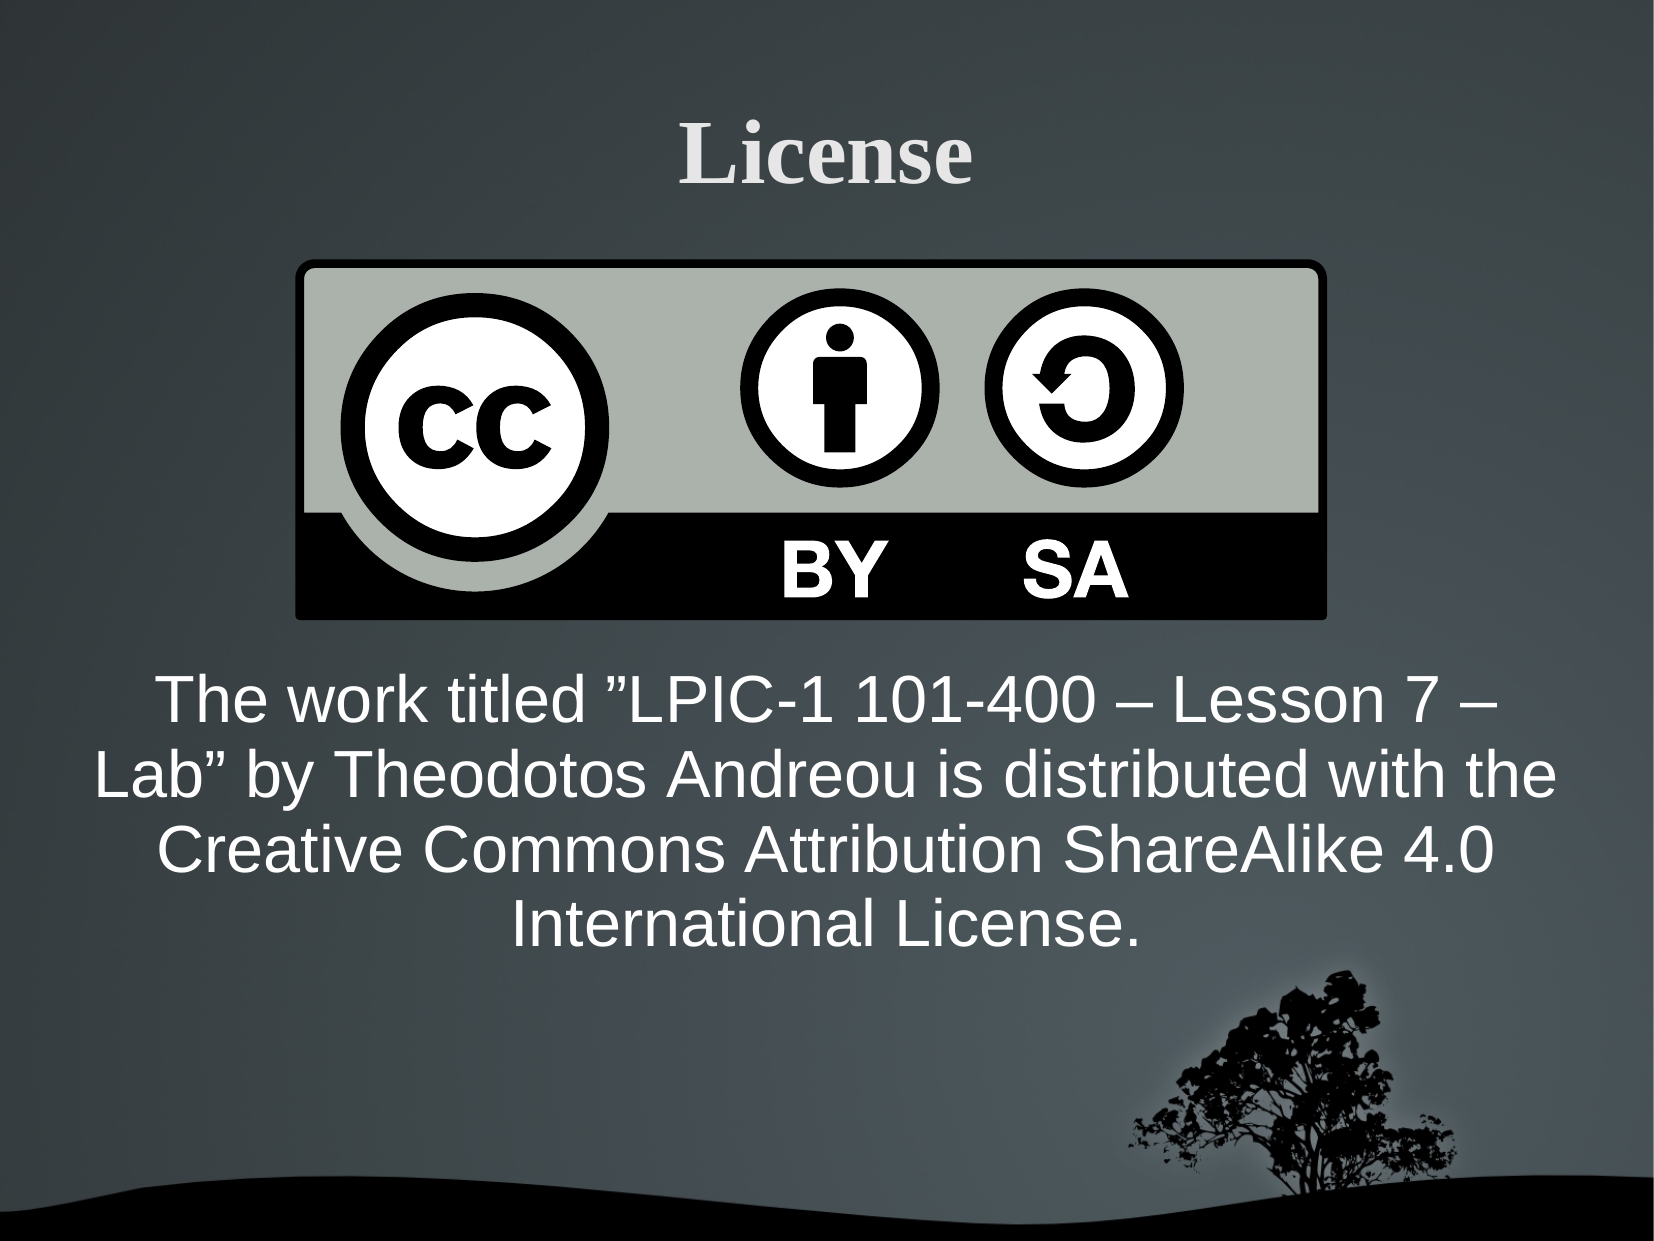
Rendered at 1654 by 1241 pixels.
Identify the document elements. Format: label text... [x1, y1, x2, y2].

picture [0, 0, 1654, 1241]
title License [82, 49, 1571, 257]
subtitle The work titled ”LPIC-1 101-400 – Lesson 7 – Lab” by Theodotos Andreou is distributed with the Creative Commons Attribution ShareAlike 4.0 International License. [82, 290, 1571, 1109]
